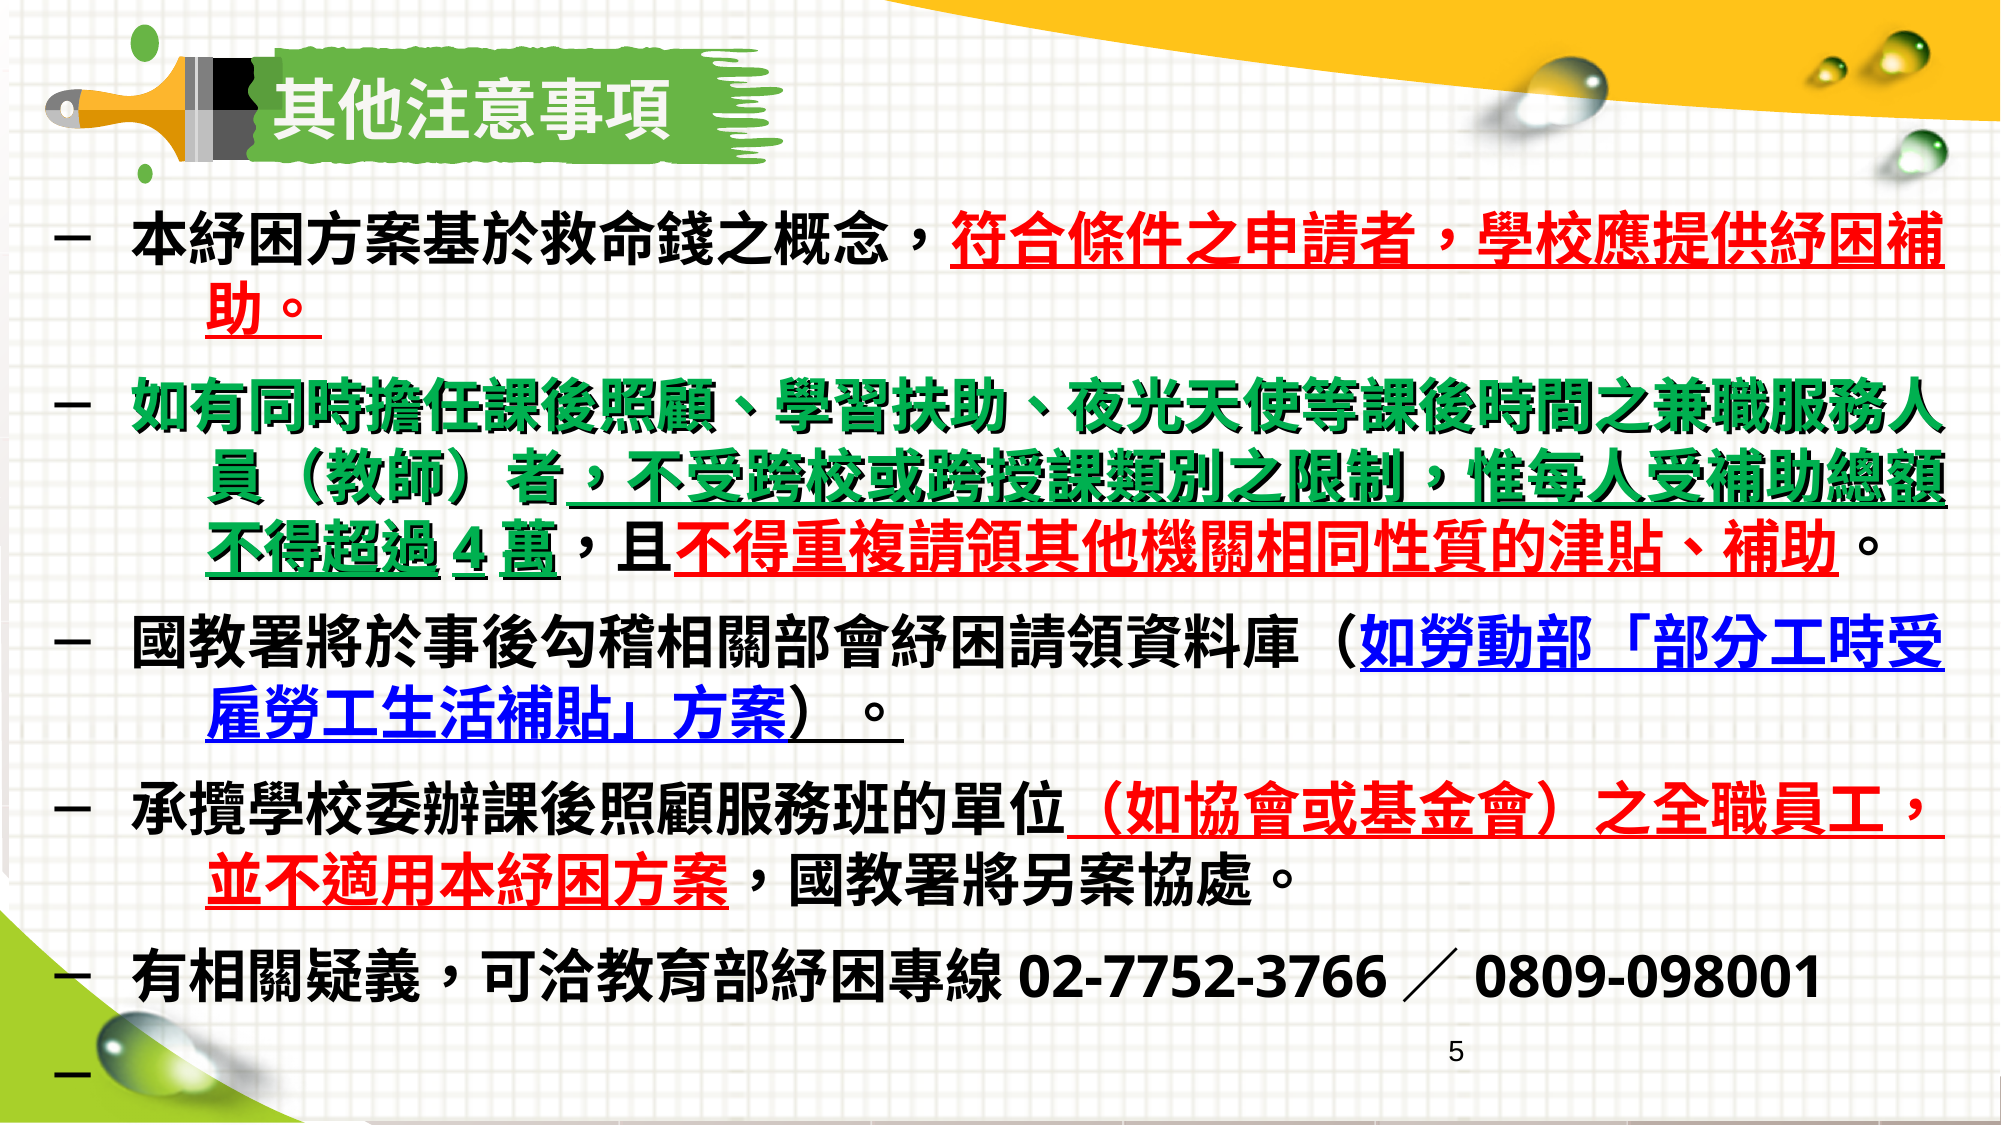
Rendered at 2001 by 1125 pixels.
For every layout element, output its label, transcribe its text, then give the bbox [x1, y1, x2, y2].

text_box [45, 46, 766, 165]
text_box [130, 24, 159, 62]
text_box 其他注意事項 [209, 60, 800, 155]
text_box 本紓困方案基於救命錢之概念，符合條件之申請者，學校應提供紓困補助。 如有同時擔任課後照顧、學習扶助、夜光天使等課後時間之兼職服務人員（教師）者，不受跨校或跨授課類別之限制，惟每人受補助總額不得超過4萬，且不得重複請領其他機關相同性質的津貼、補助。 國教署將於事後勾稽相關部會紓困請領資料庫（如勞動部「部分工時受雇勞工生活補貼」方案）。 承攬學校委辦課後照顧服務班的單位（如協會或基金會）之全職員工，並不適用本紓困方案，國教署將另案協處。 有相關疑義，可洽教育部紓困專線02-7752-3766／0809-098001 [40, 193, 1960, 1118]
text_box [137, 163, 153, 184]
